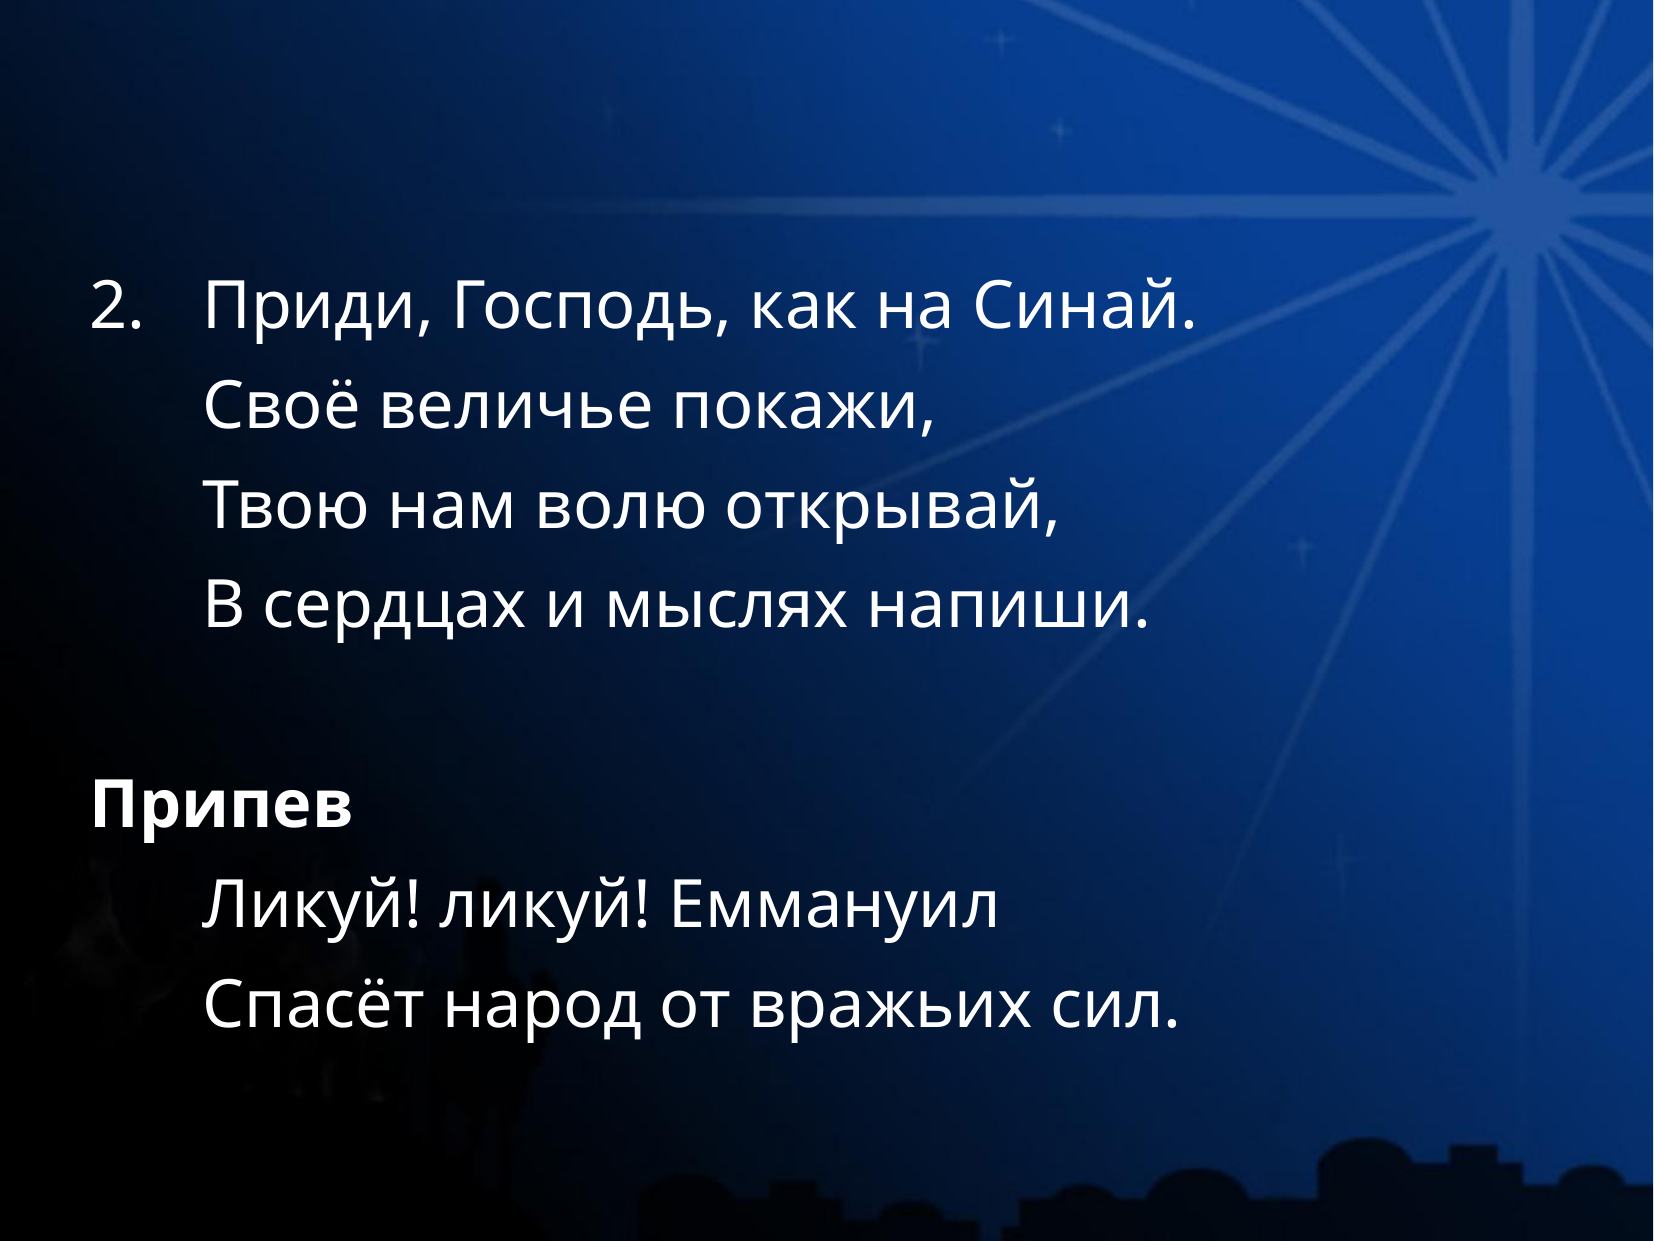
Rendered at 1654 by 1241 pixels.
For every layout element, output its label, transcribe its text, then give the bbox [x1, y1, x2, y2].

picture [0, 0, 1654, 1241]
text_box 2. Приди, Господь, как на Синай. Своё величье покажи, Твою нам волю открывай, В сердцах и мыслях напиши. Припев Ликуй! ликуй! Еммануил Спасёт народ от вражьих сил. [75, 150, 1576, 1163]
